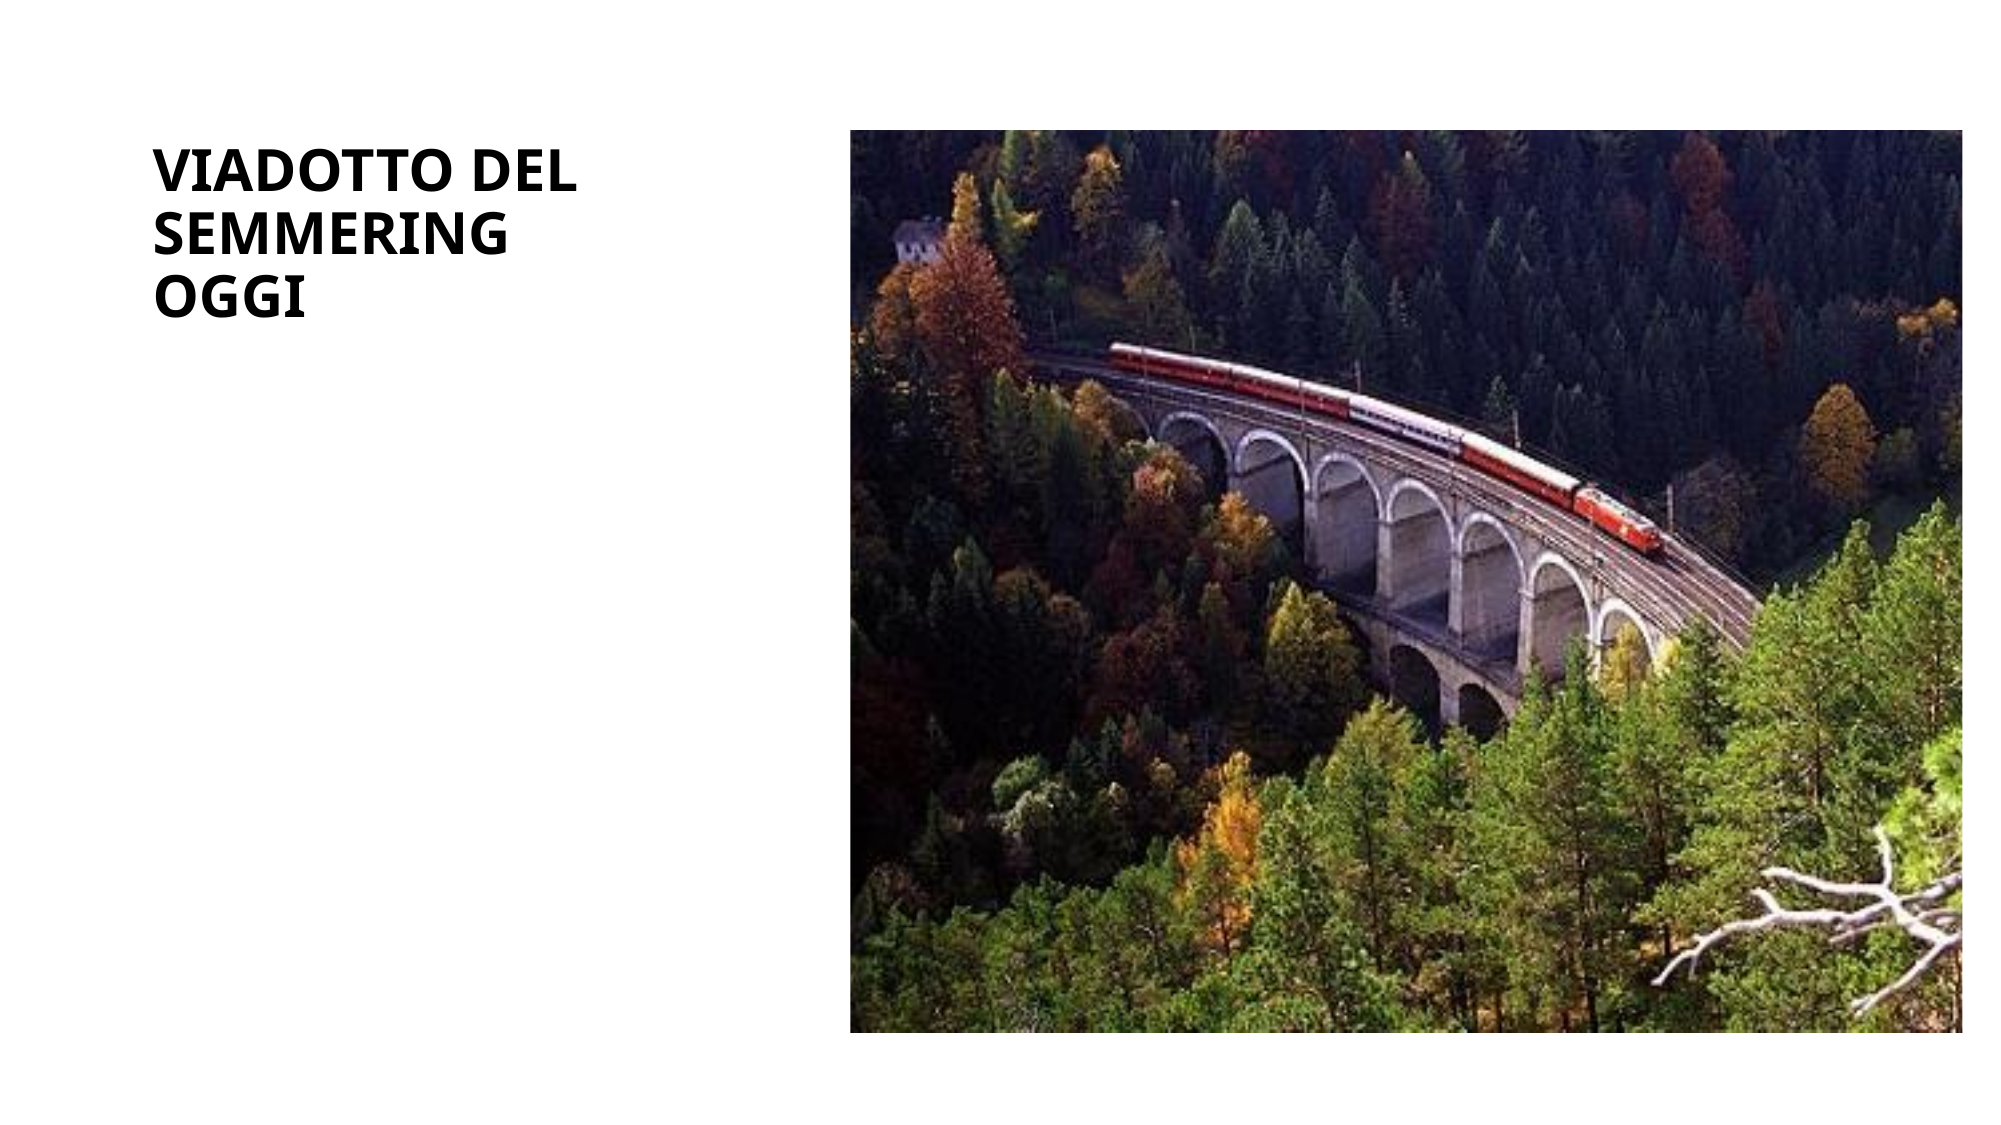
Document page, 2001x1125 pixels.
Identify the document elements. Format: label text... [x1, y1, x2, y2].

picture [850, 130, 1963, 1033]
title VIADOTTO DEL SEMMERING OGGI [137, 75, 783, 338]
